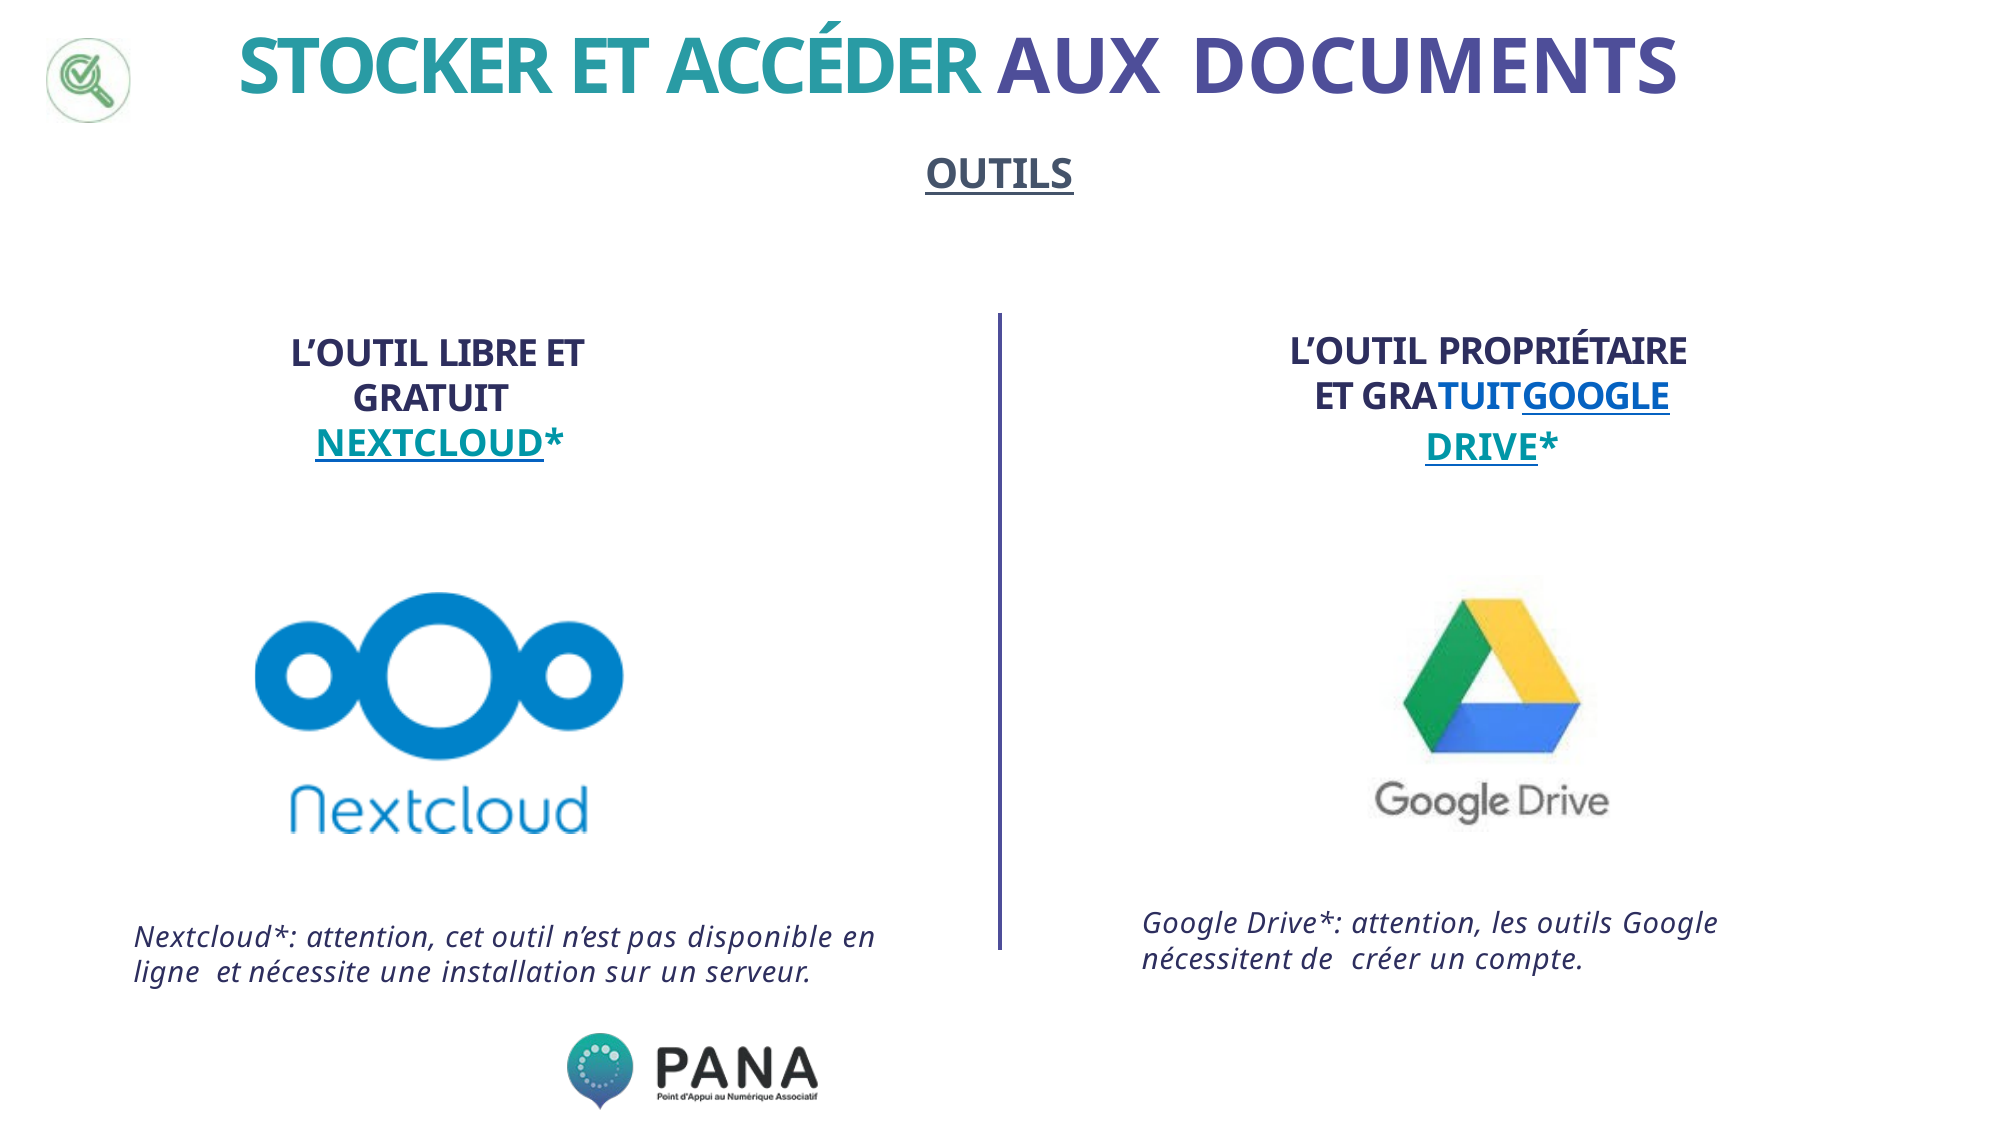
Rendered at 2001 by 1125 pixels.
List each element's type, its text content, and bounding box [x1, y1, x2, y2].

text_box [255, 592, 624, 834]
text_box Nextcloud*: attention, cet outil n’est pas disponible en ligne et nécessite une installation sur un serveur. [131, 916, 896, 988]
title STOCKER ET ACCÉDER AUX DOCUMENTS [235, 13, 1765, 111]
text_box OUTILS [923, 144, 1077, 198]
text_box L’OUTIL LIBRE ET GRATUIT NEXTCLOUD* [282, 326, 597, 465]
text_box L’OUTIL PROPRIÉTAIRE ET GRATUIT GOOGLE DRIVE* [1280, 325, 1703, 464]
text_box [1368, 575, 1610, 831]
text_box Google Drive*: attention, les outils Google nécessitent de créer un compte. [1139, 902, 1864, 975]
text_box [46, 39, 130, 122]
